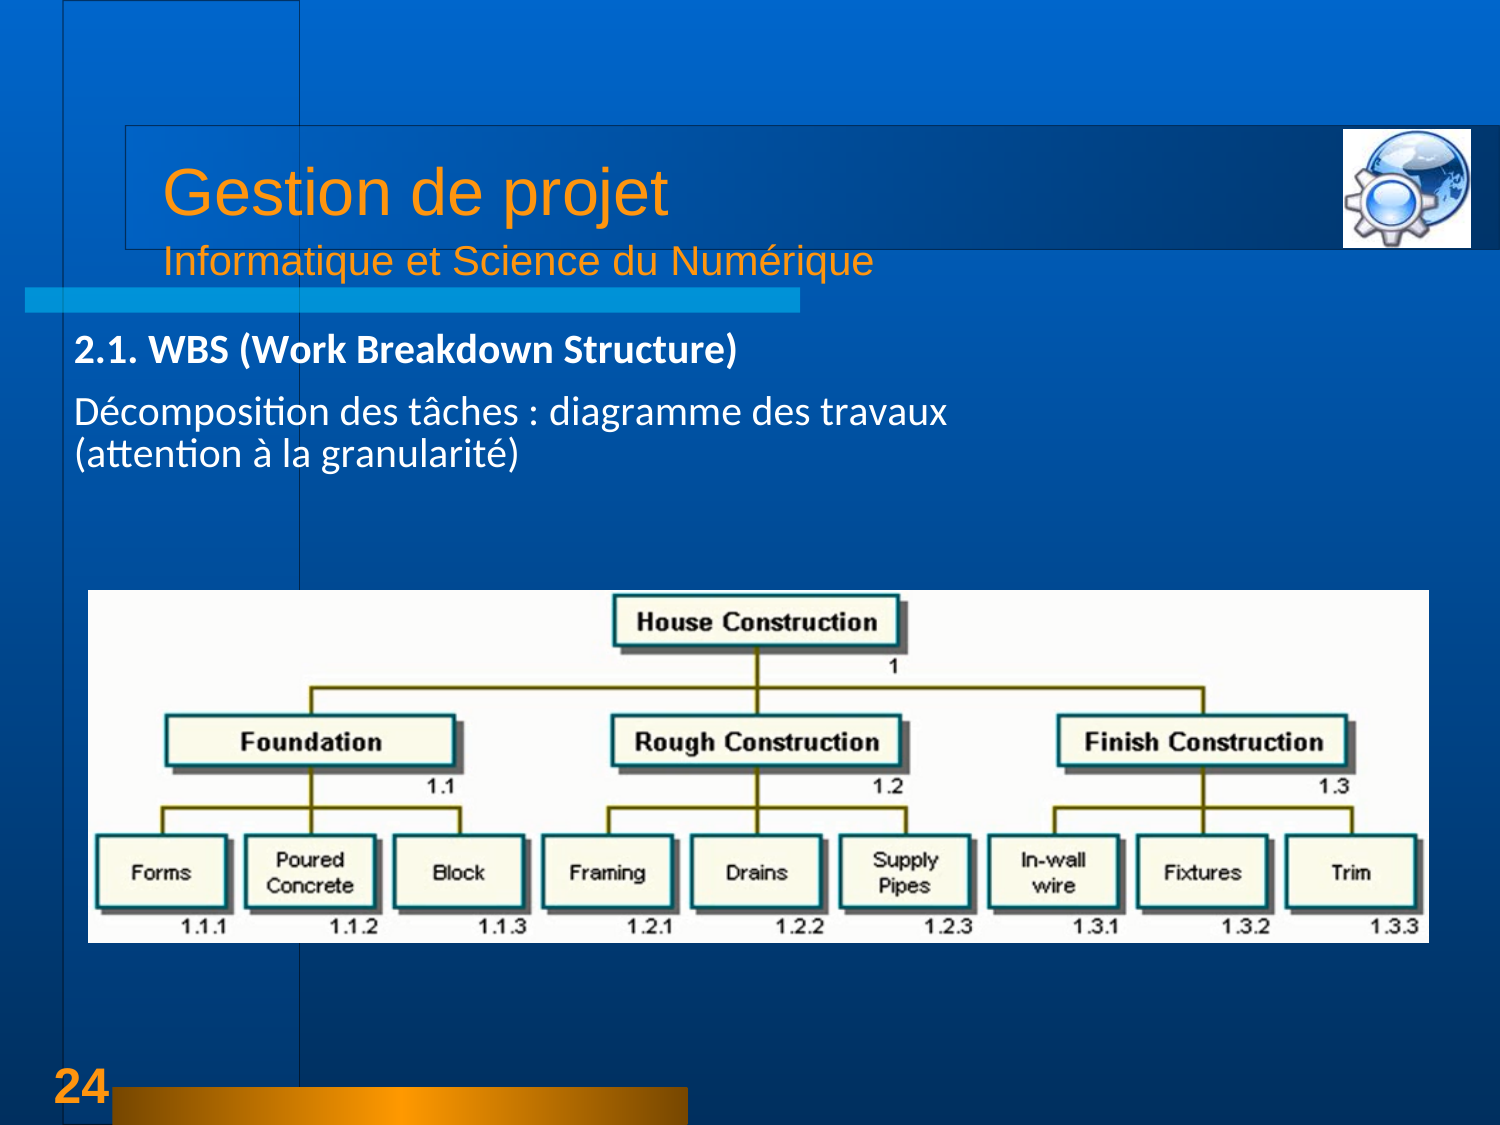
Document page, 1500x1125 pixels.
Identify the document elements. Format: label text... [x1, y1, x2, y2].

text_box 2.1. WBS (Work Breakdown Structure) Décomposition des tâches : diagramme des travaux (attention à la granularité) [59, 324, 1477, 544]
picture [1343, 129, 1471, 248]
picture [88, 590, 1429, 944]
